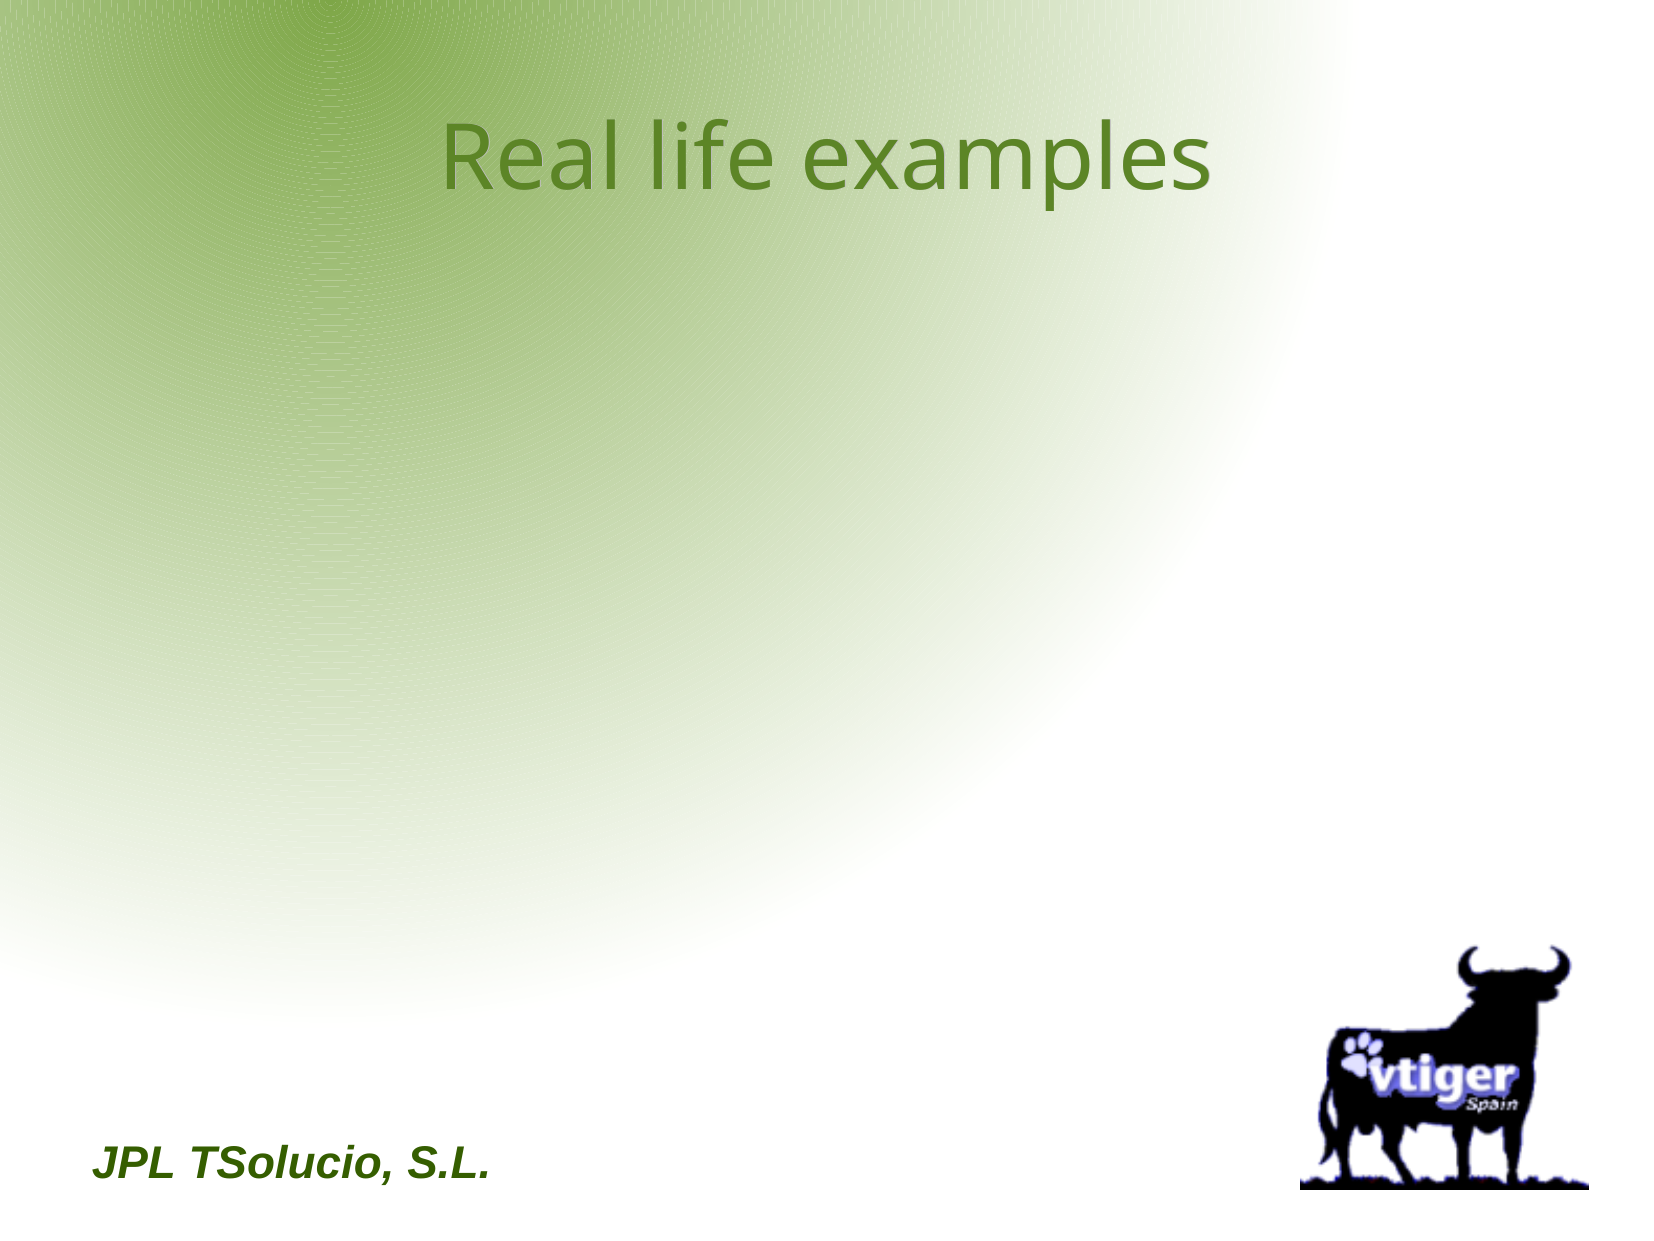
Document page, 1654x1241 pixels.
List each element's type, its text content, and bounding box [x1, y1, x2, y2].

picture [1300, 939, 1589, 1190]
title Real life examples [0, 100, 1654, 208]
